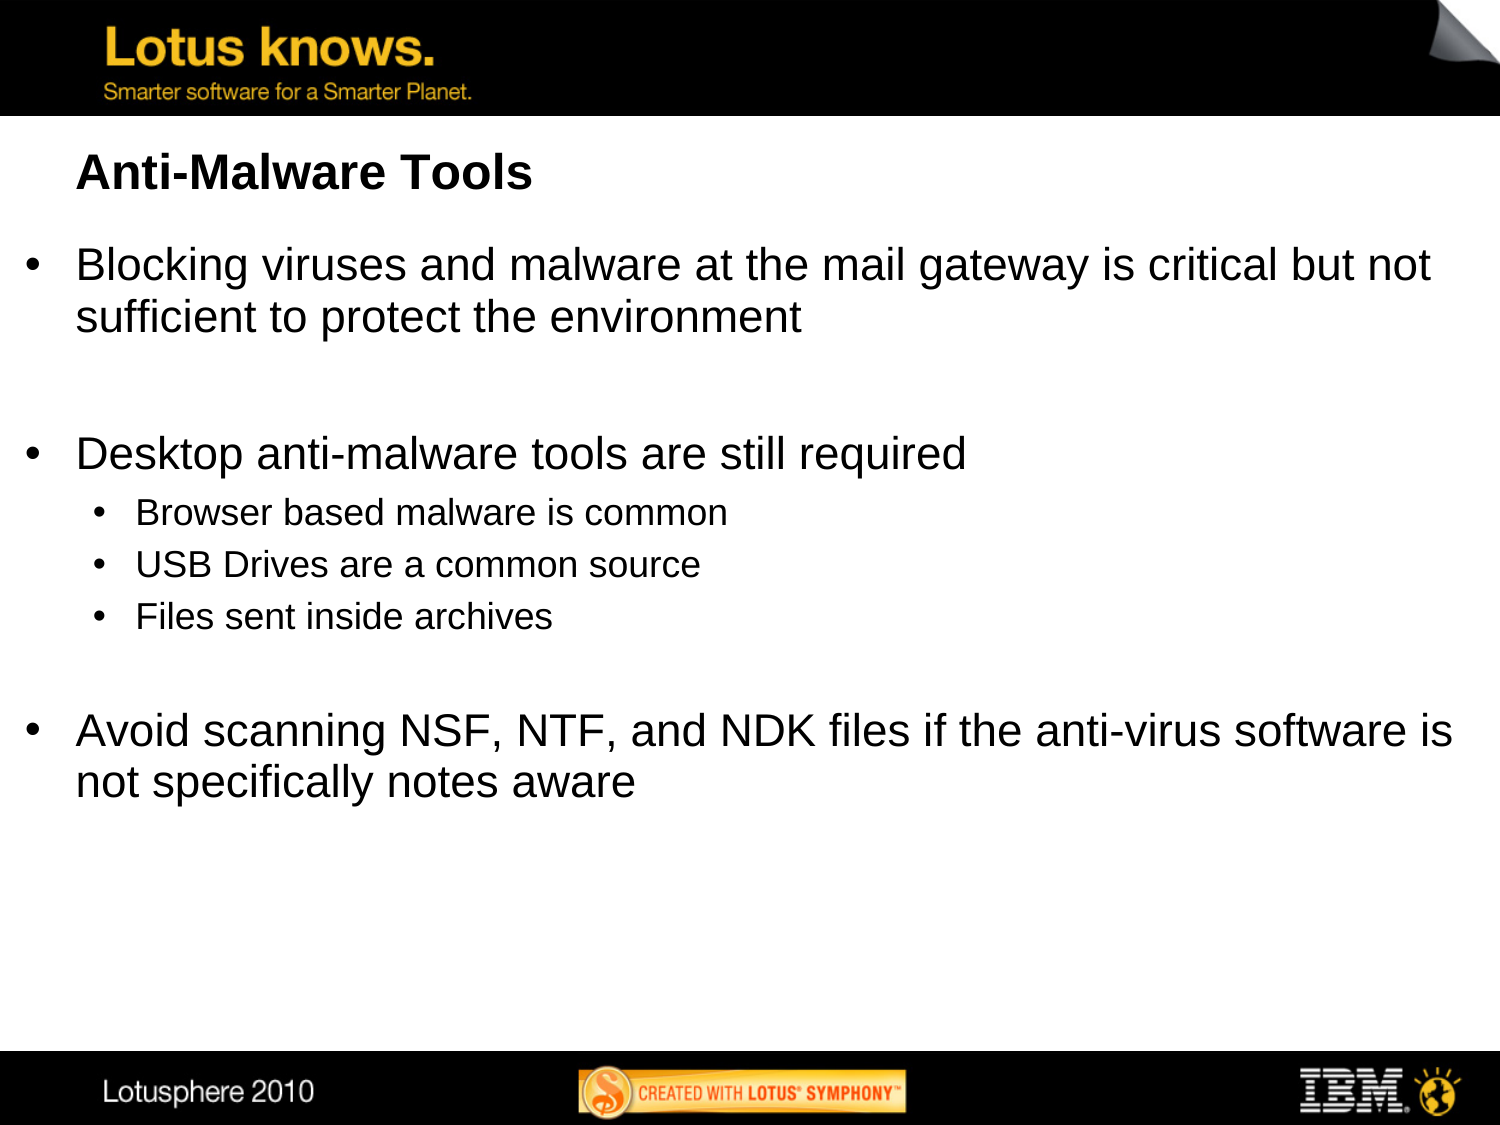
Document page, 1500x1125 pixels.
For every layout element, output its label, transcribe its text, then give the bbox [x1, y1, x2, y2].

title Anti-Malware Tools [74, 137, 1475, 200]
list Blocking viruses and malware at the mail gateway is critical but not sufficient to protect the environment Desktop anti-malware tools are still required Browser based malware is common USB Drives are a common source Files sent inside archives Avoid scanning NSF, NTF, and NDK files if the anti-virus software is not specifically notes aware [24, 237, 1476, 1026]
picture [0, 0, 1500, 114]
picture [0, 1053, 1500, 1125]
